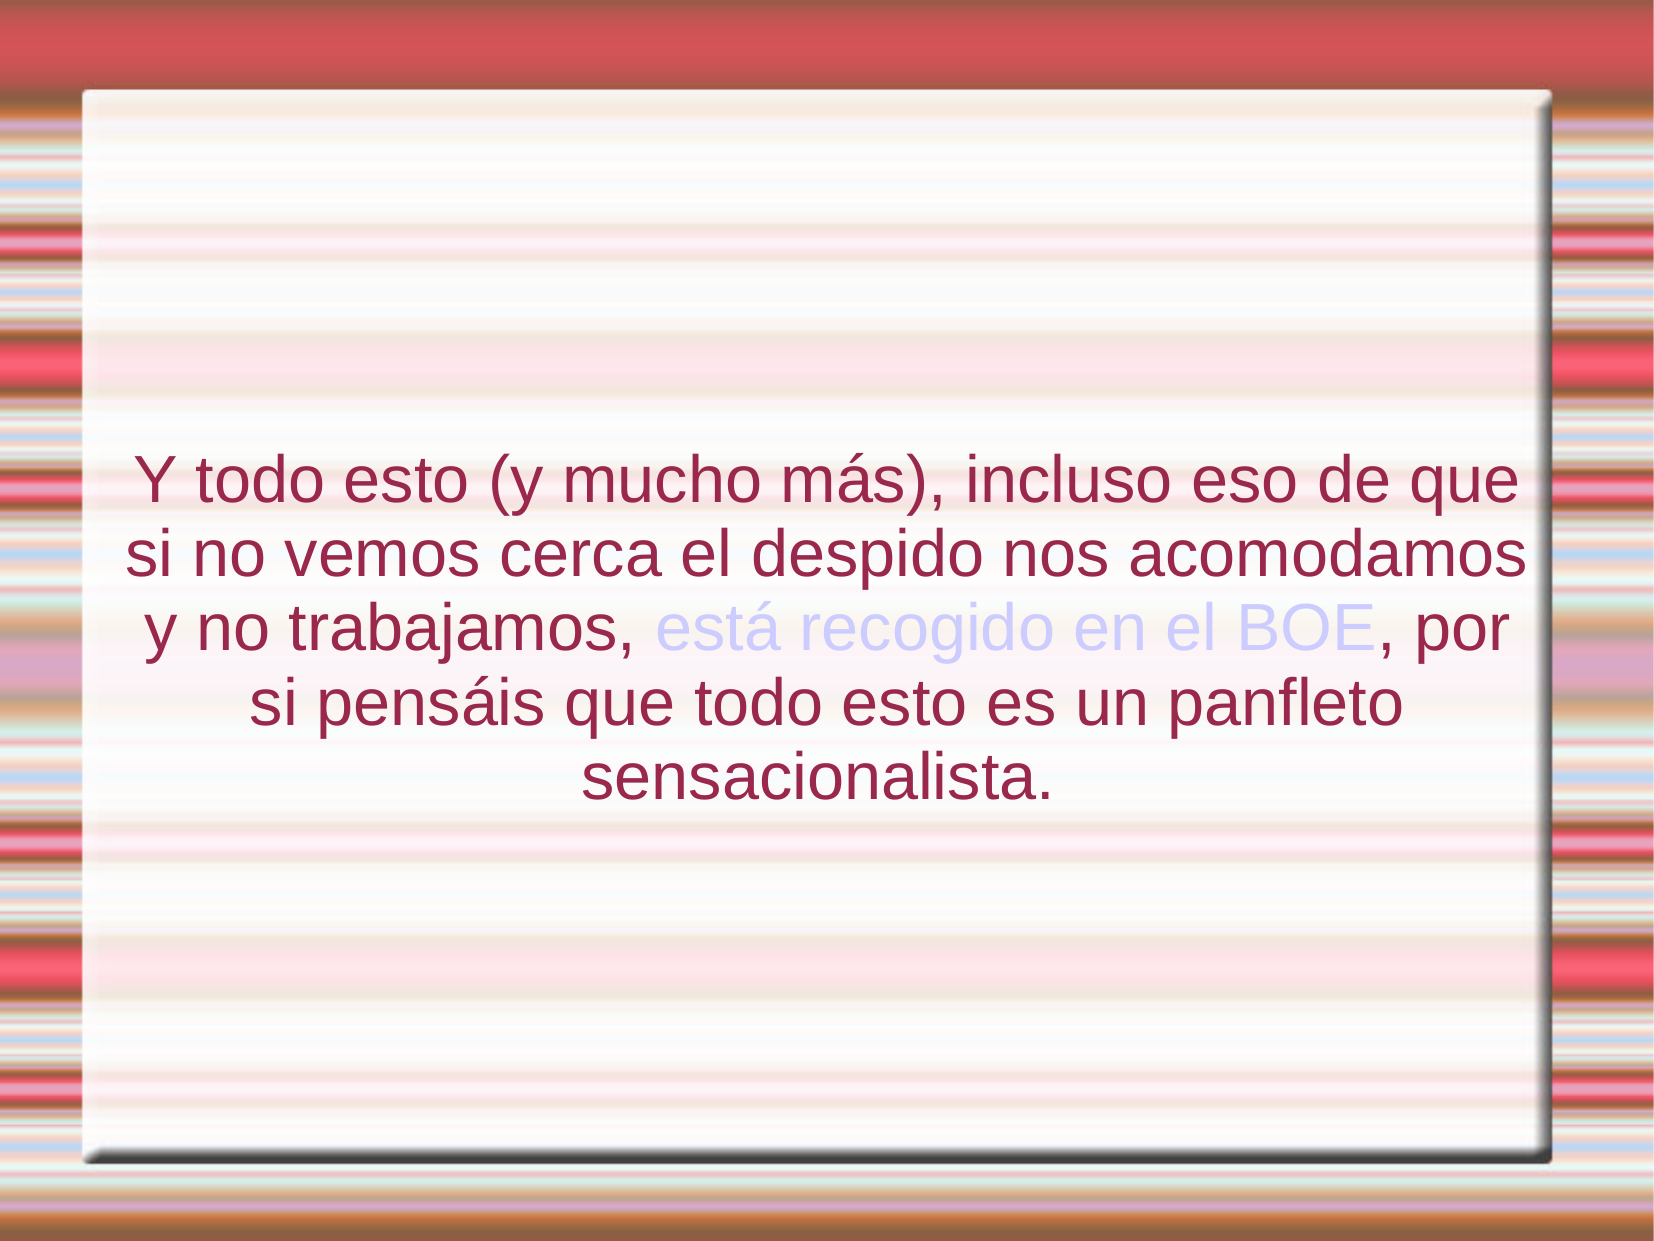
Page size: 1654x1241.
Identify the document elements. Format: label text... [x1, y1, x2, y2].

text_box Y todo esto (y mucho más), incluso eso de que si no vemos cerca el despido nos acomodamos y no trabajamos, está recogido en el BOE, por si pensáis que todo esto es un panfleto sensacionalista. [121, 114, 1534, 1133]
picture [0, 0, 1654, 1241]
